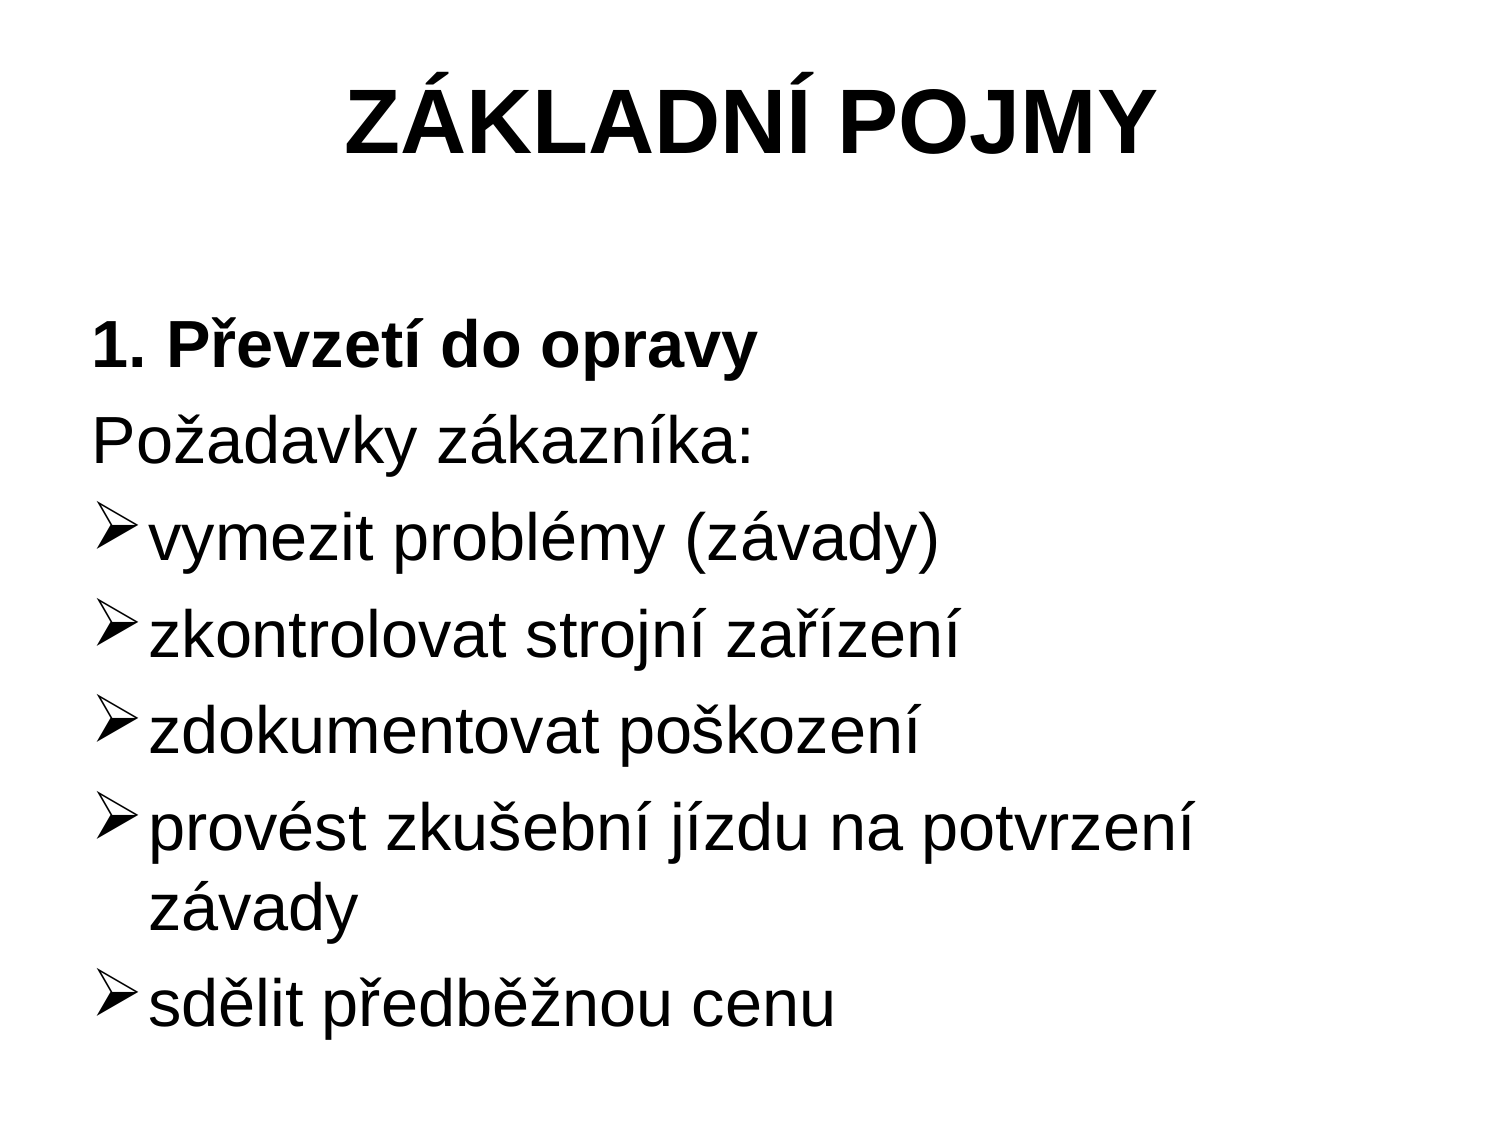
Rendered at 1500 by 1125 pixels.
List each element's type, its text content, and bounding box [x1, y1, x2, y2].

list Převzetí do opravy Požadavky zákazníka: vymezit problémy (závady) zkontrolovat strojní zařízení zdokumentovat poškození provést zkušební jízdu na potvrzení závady sdělit předběžnou cenu [76, 196, 1427, 1125]
title ZÁKLADNÍ POJMY [76, 54, 1427, 196]
